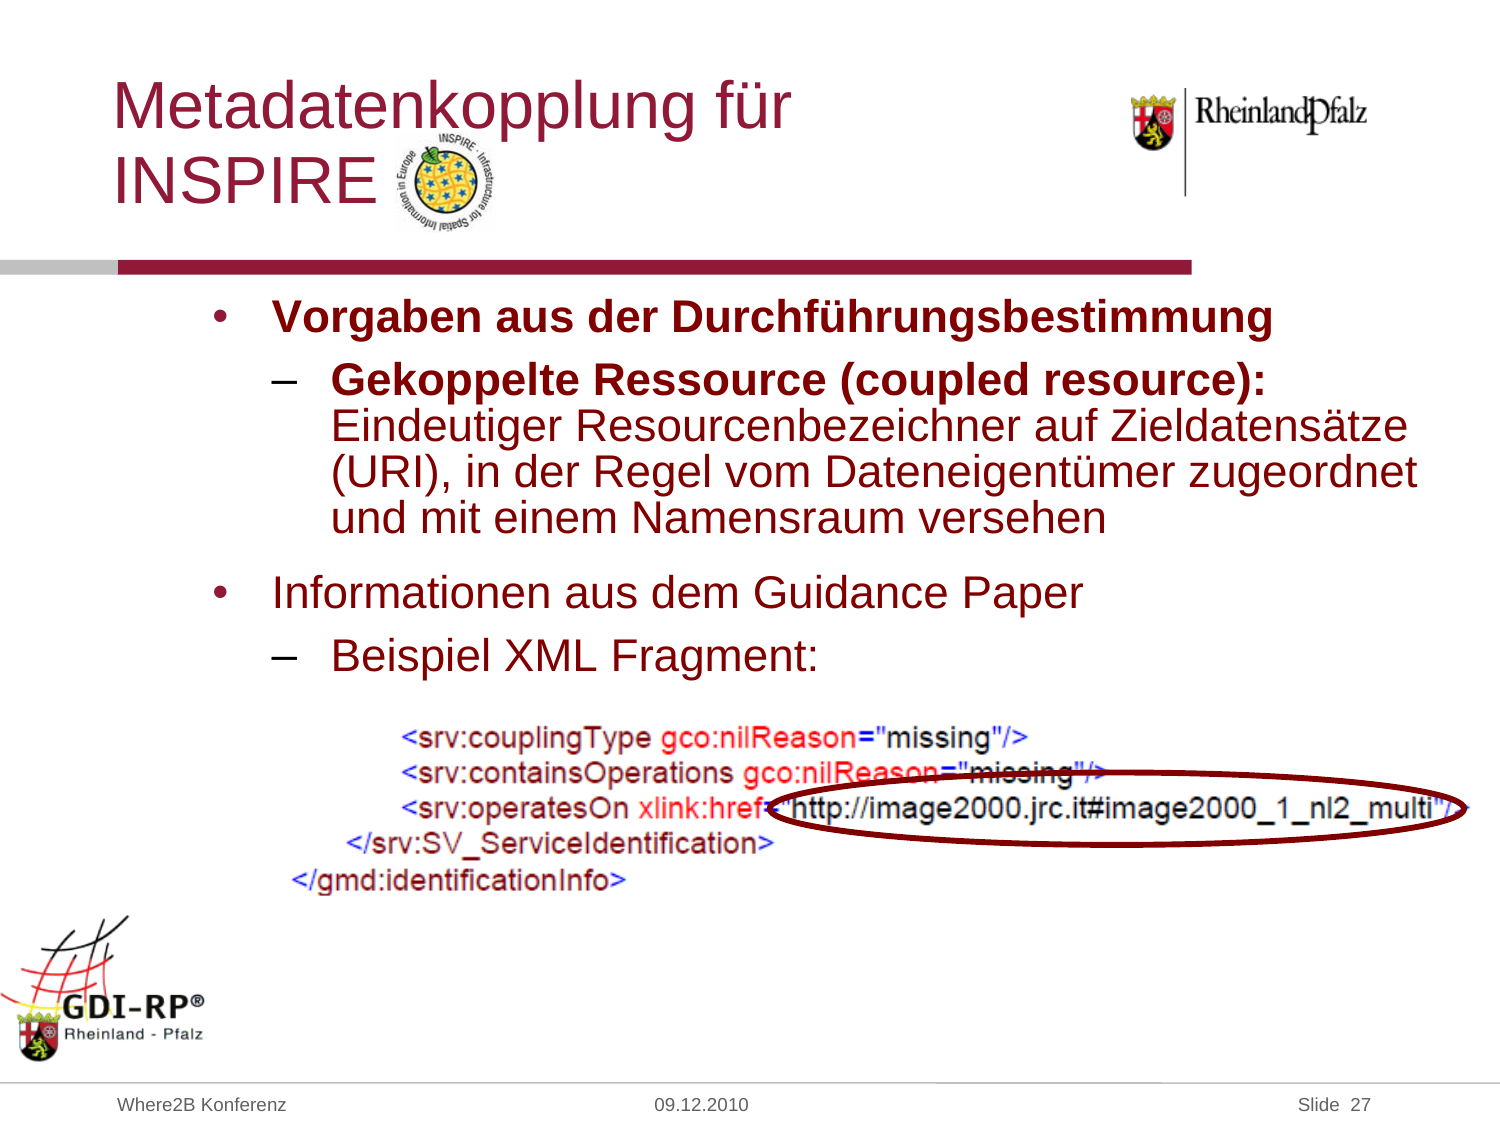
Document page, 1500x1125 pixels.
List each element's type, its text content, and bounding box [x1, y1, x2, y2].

picture [0, 915, 207, 1063]
picture [1131, 88, 1447, 198]
picture [283, 723, 1477, 901]
list Vorgaben aus der Durchführungsbestimmung Gekoppelte Ressource (coupled resource): Eindeutiger Resourcenbezeichner auf Zieldatensätze (URI), in der Regel vom Dateneigentümer zugeordnet und mit einem Namensraum versehen Informationen aus dem Guidance Paper Beispiel XML Fragment: [212, 295, 1477, 830]
title Metadatenkopplung für INSPIRE [112, 63, 1071, 224]
picture [395, 132, 496, 233]
